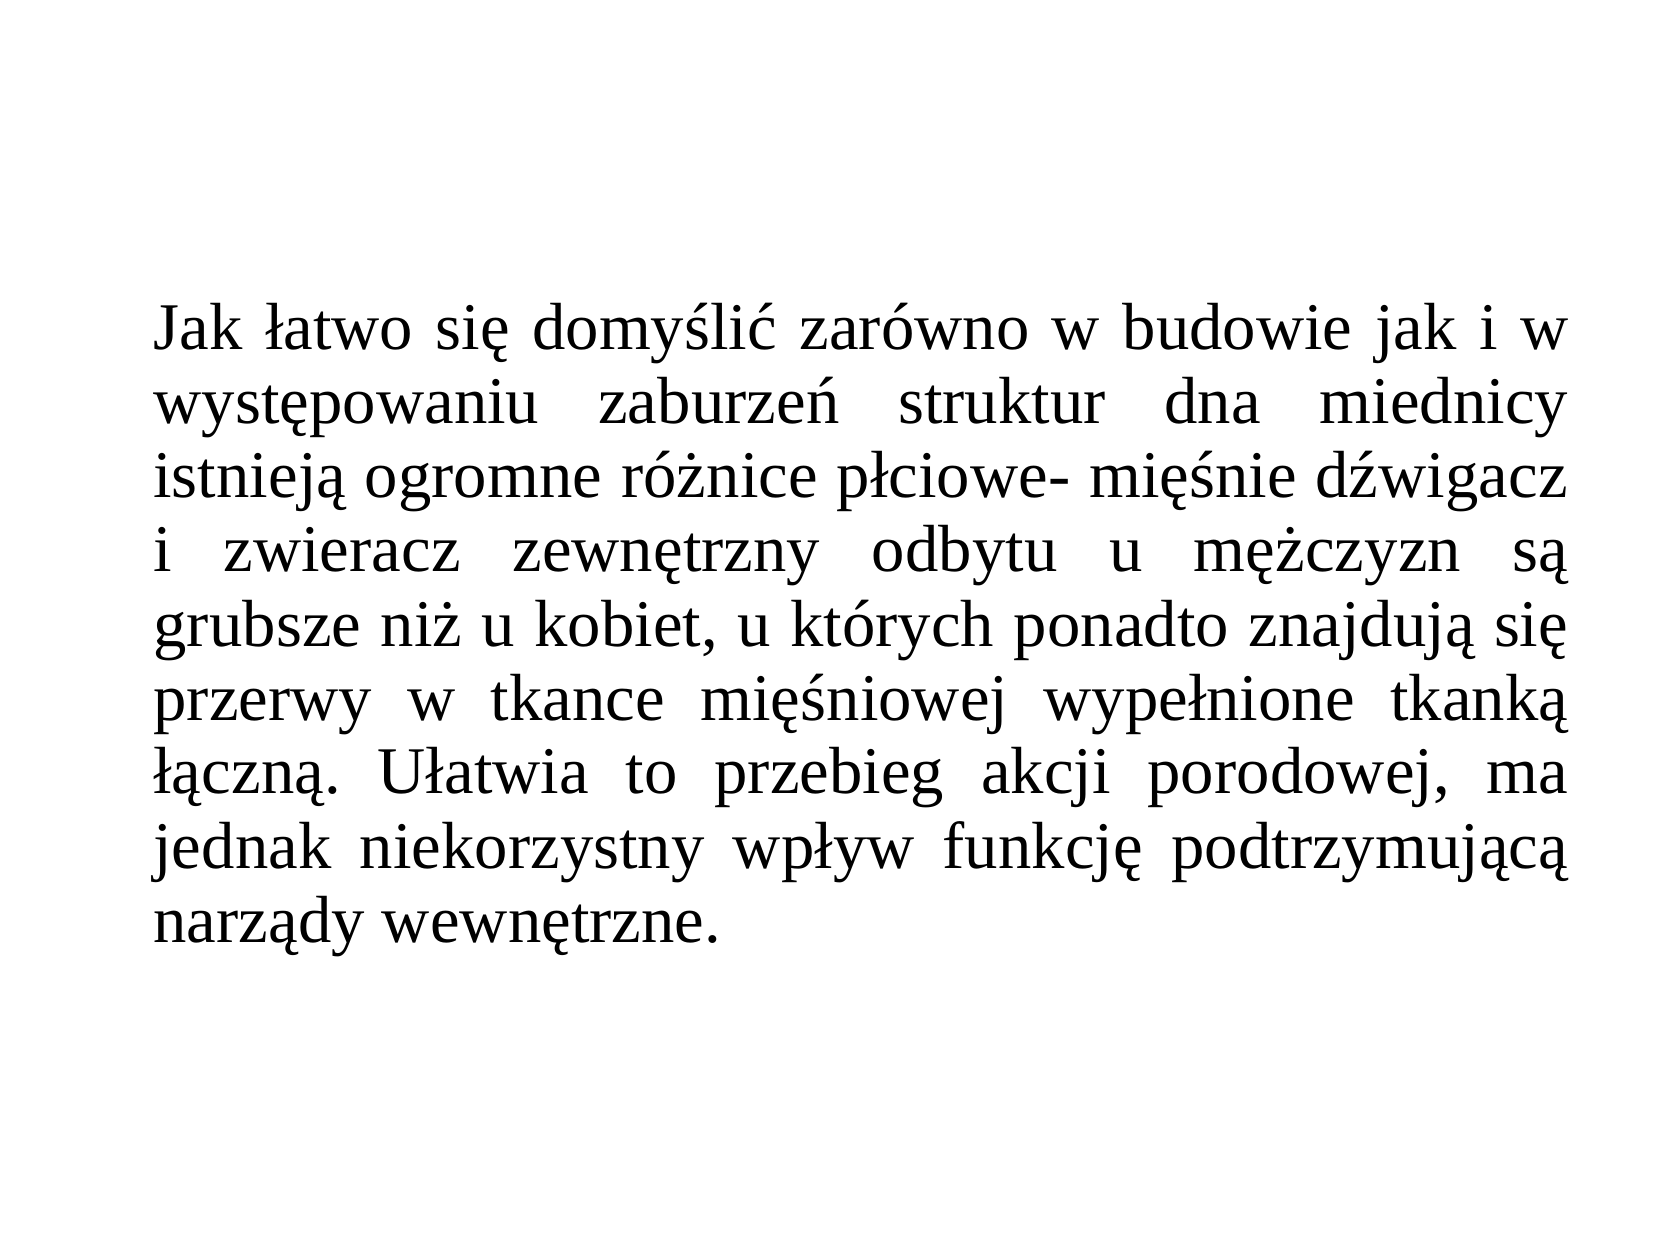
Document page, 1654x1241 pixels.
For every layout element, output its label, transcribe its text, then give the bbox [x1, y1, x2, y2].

list Jak łatwo się domyślić zarówno w budowie jak i w występowaniu zaburzeń struktur dna miednicy istnieją ogromne różnice płciowe- mięśnie dźwigacz i zwieracz zewnętrzny odbytu u mężczyzn są grubsze niż u kobiet, u których ponadto znajdują się przerwy w tkance mięśniowej wypełnione tkanką łączną. Ułatwia to przebieg akcji porodowej, ma jednak niekorzystny wpływ funkcję podtrzymującą narządy wewnętrzne. [82, 290, 1571, 1109]
